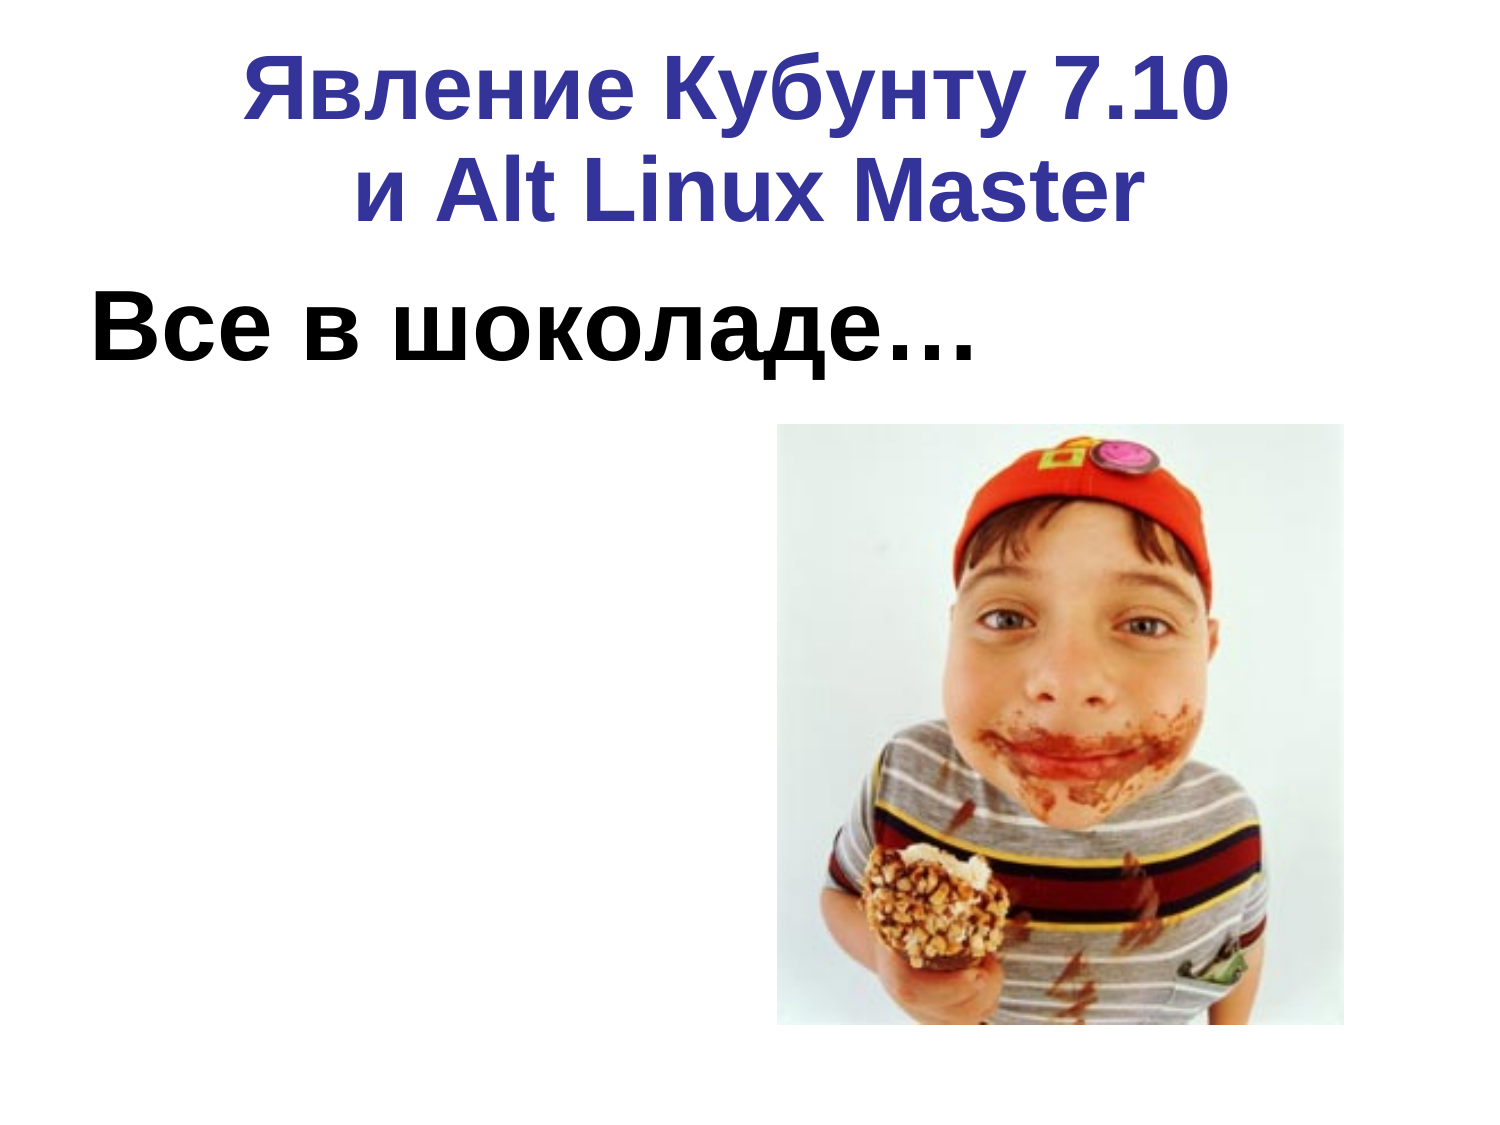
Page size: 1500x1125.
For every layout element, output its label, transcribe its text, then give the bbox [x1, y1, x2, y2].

picture [777, 1005, 1344, 1026]
text_box Явление Кубунту 7.10 и Alt Linux Master [75, 45, 1426, 233]
text_box Все в шоколаде… [75, 262, 1426, 1005]
